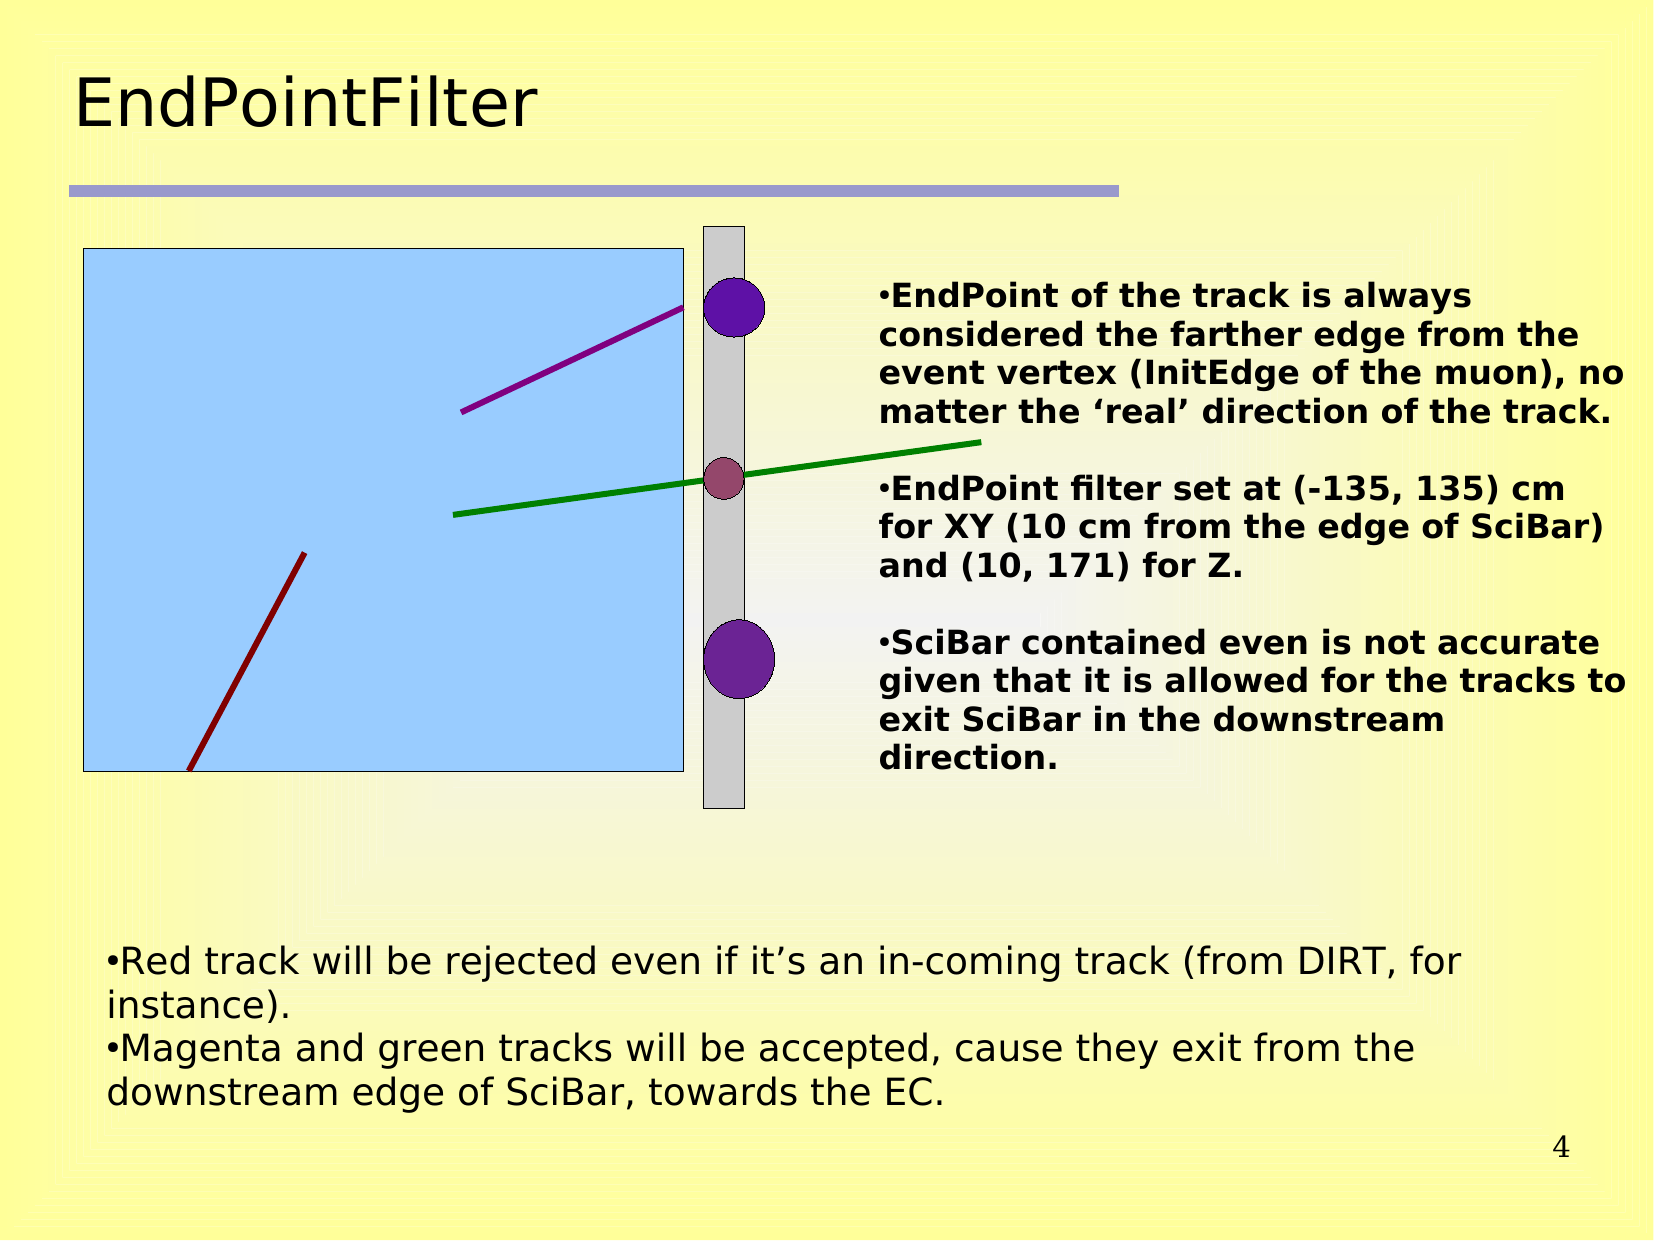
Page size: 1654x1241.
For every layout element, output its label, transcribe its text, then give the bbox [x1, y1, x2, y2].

text_box [703, 226, 775, 809]
text_box Red track will be rejected even if it’s an in-coming track (from DIRT, for instance). Magenta and green tracks will be accepted, cause they exit from the downstream edge of SciBar, towards the EC. [91, 932, 1526, 1122]
text_box [83, 248, 684, 772]
text_box EndPoint of the track is always considered the farther edge from the event vertex (InitEdge of the muon), no matter the ‘real’ direction of the track. EndPoint filter set at (-135, 135) cm for XY (10 cm from the edge of SciBar) and (10, 171) for Z. SciBar contained even is not accurate given that it is allowed for the tracks to exit SciBar in the downstream direction. [863, 269, 1645, 785]
title EndPointFilter [73, 0, 1562, 208]
